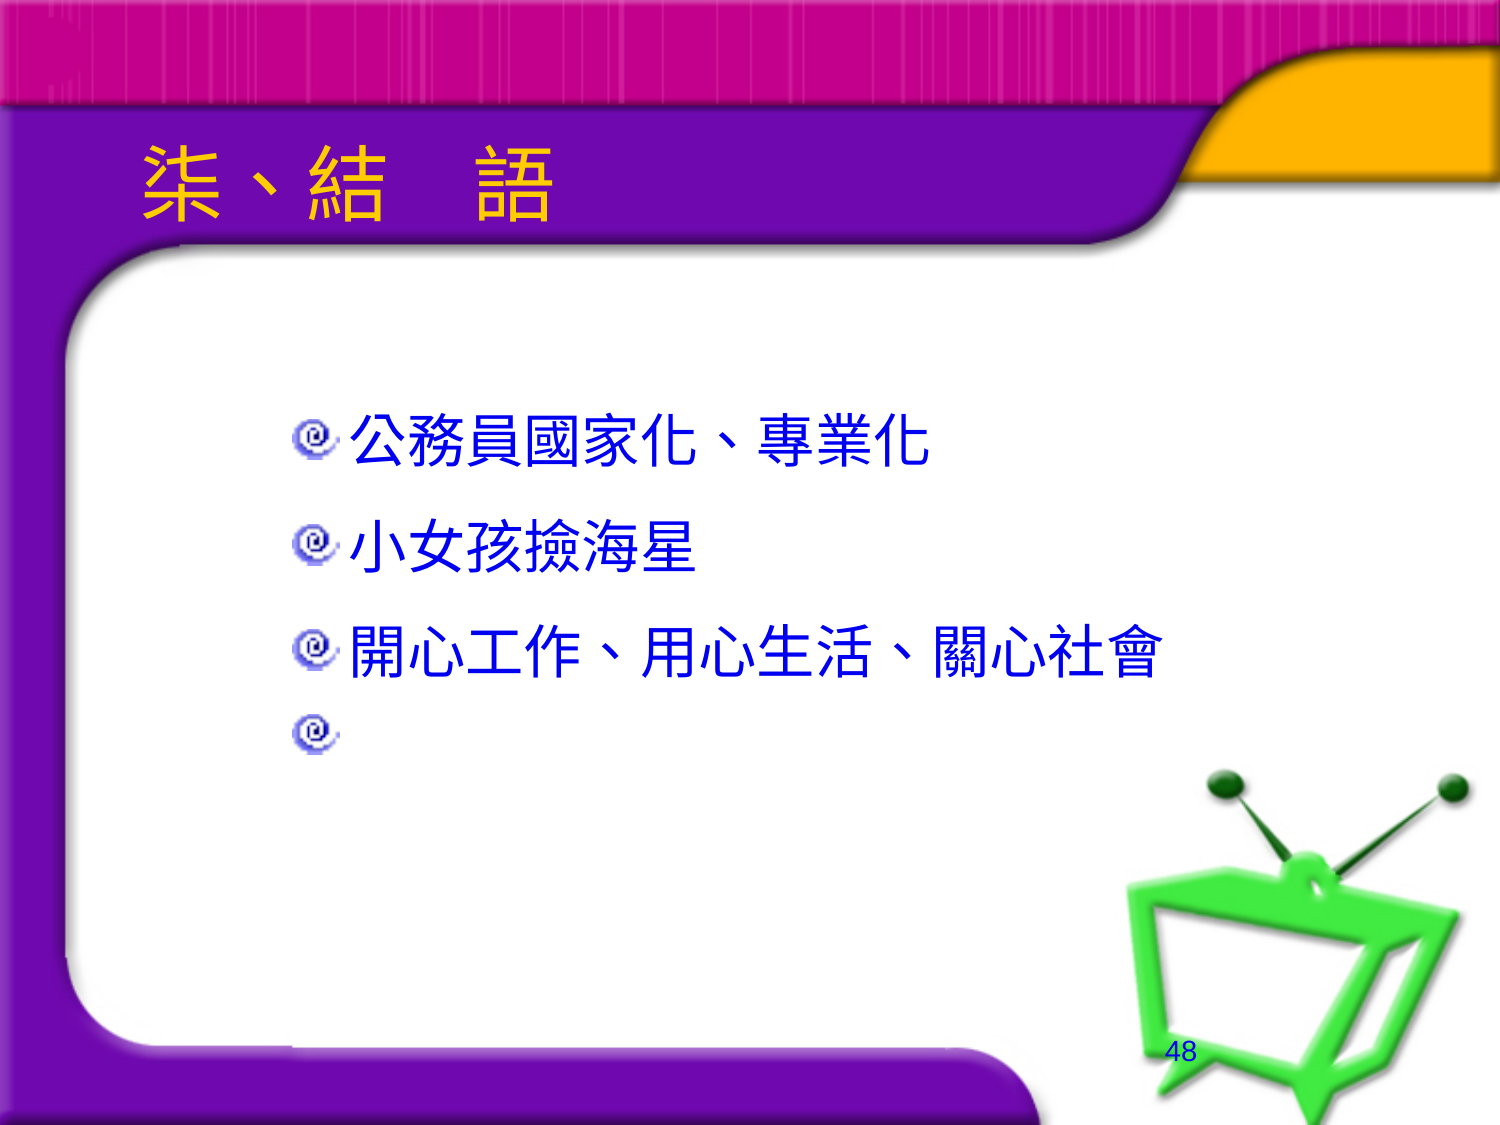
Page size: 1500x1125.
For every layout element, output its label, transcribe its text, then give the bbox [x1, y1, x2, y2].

text_box [1149, 1025, 1463, 1101]
list 公務員國家化、專業化 小女孩撿海星 開心工作、用心生活、關心社會 [277, 397, 1223, 835]
title 柒、結 語 [125, 125, 1313, 263]
